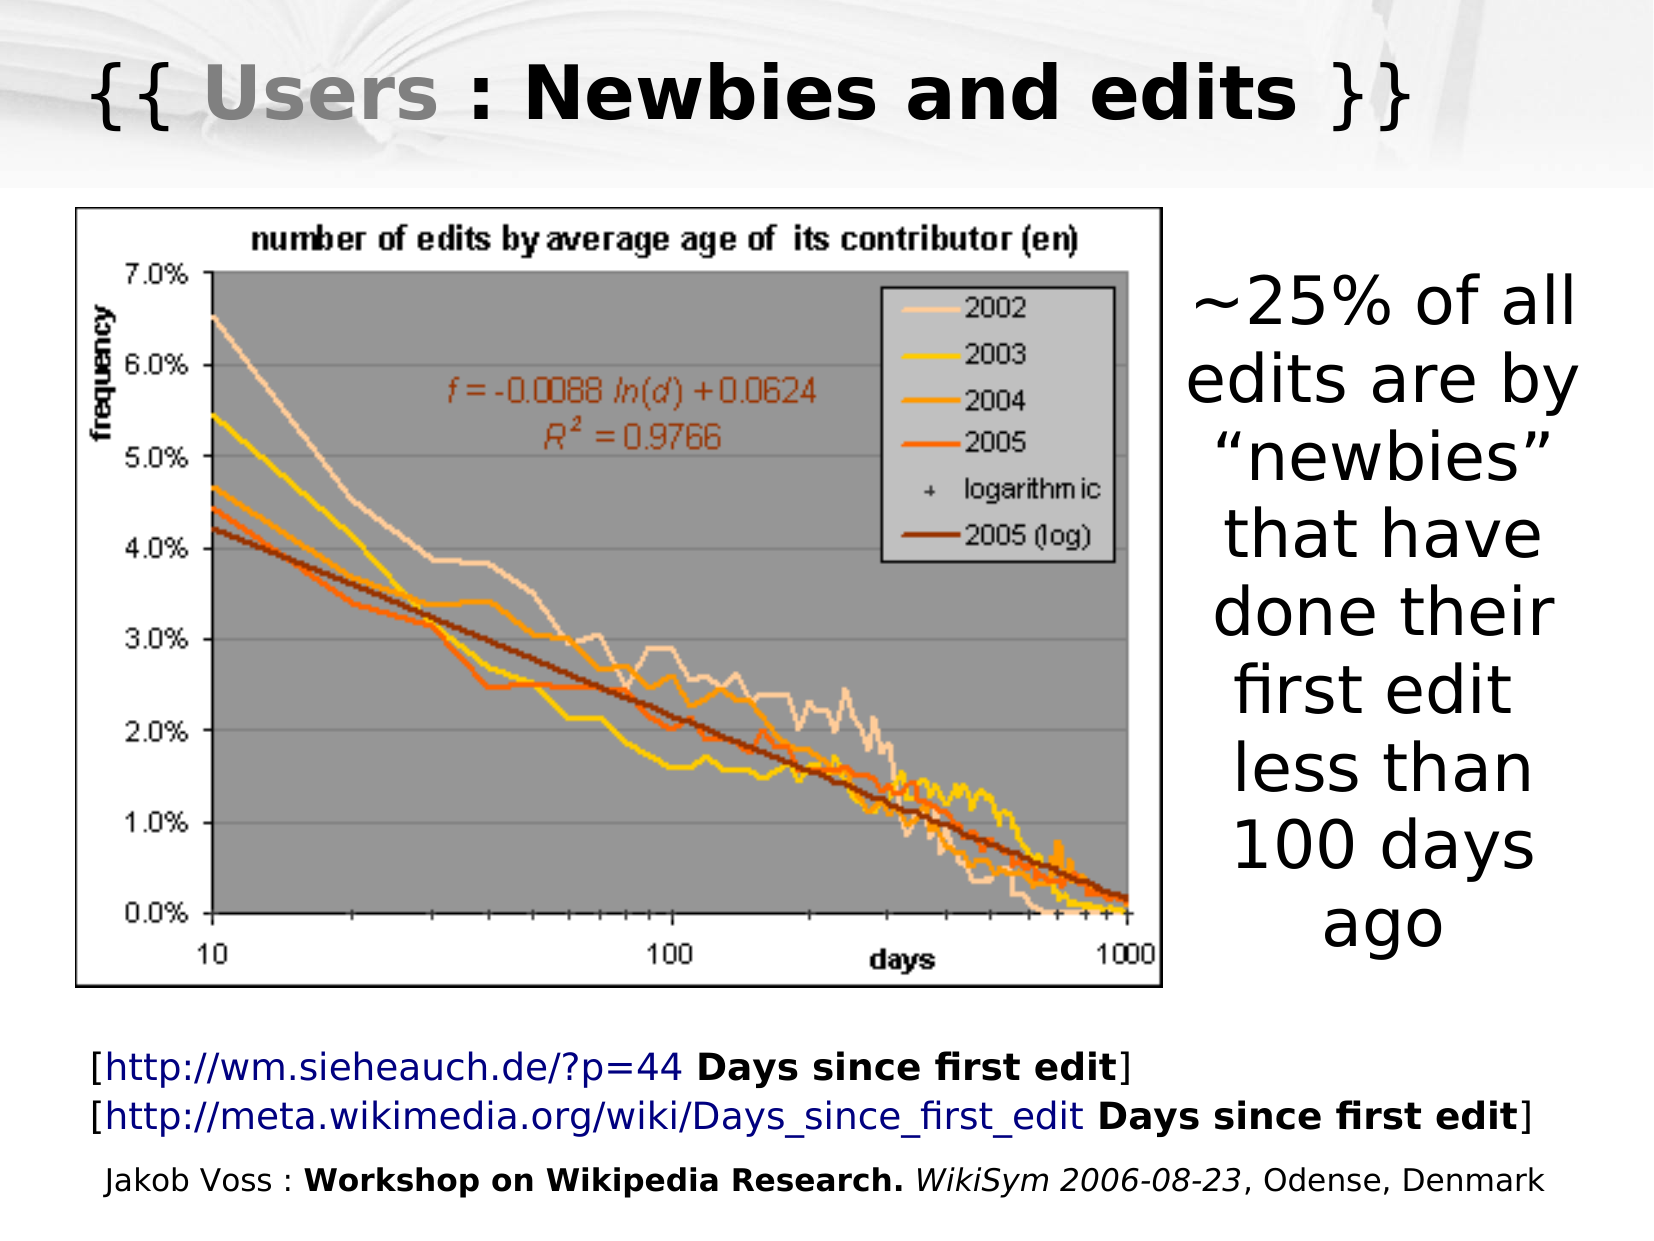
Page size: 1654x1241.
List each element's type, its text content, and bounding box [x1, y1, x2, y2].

picture [75, 207, 1163, 988]
title {{ Users : Newbies and edits }} [82, 37, 1571, 151]
picture [0, 0, 1654, 188]
text_box [http://wm.sieheauch.de/?p=44 Days since first edit] [75, 1038, 1149, 1087]
text_box [http://meta.wikimedia.org/wiki/Days_since_first_edit Days since first edit] [75, 1087, 1550, 1146]
list ~25% of all edits are by “newbies” that have done their first edit less than 100 days ago [1163, 262, 1605, 987]
